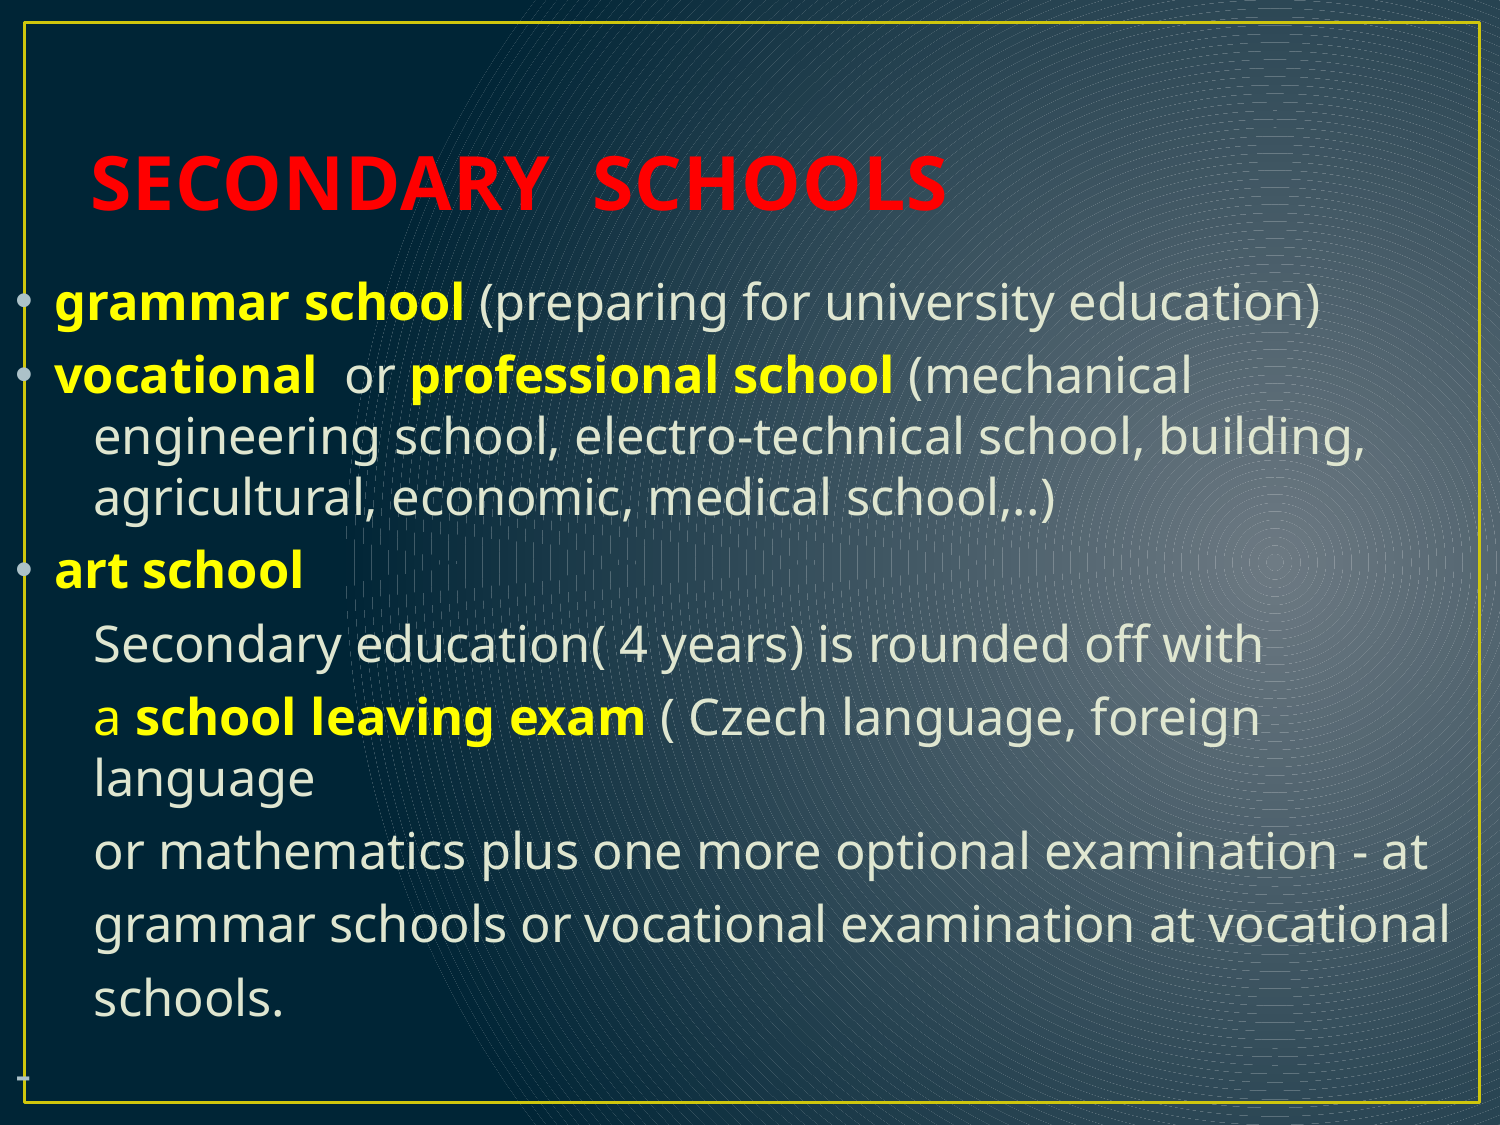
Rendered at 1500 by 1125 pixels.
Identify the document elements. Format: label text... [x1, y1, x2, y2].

list grammar school (preparing for university education) vocational or professional school (mechanical engineering school, electro-technical school, building, agricultural, economic, medical school,..) art school Secondary education( 4 years) is rounded off with a school leaving exam ( Czech language, foreign language or mathematics plus one more optional examination - at grammar schools or vocational examination at vocational schools. [0, 262, 1500, 1036]
title SECONDARY SCHOOLS [75, 45, 1426, 233]
